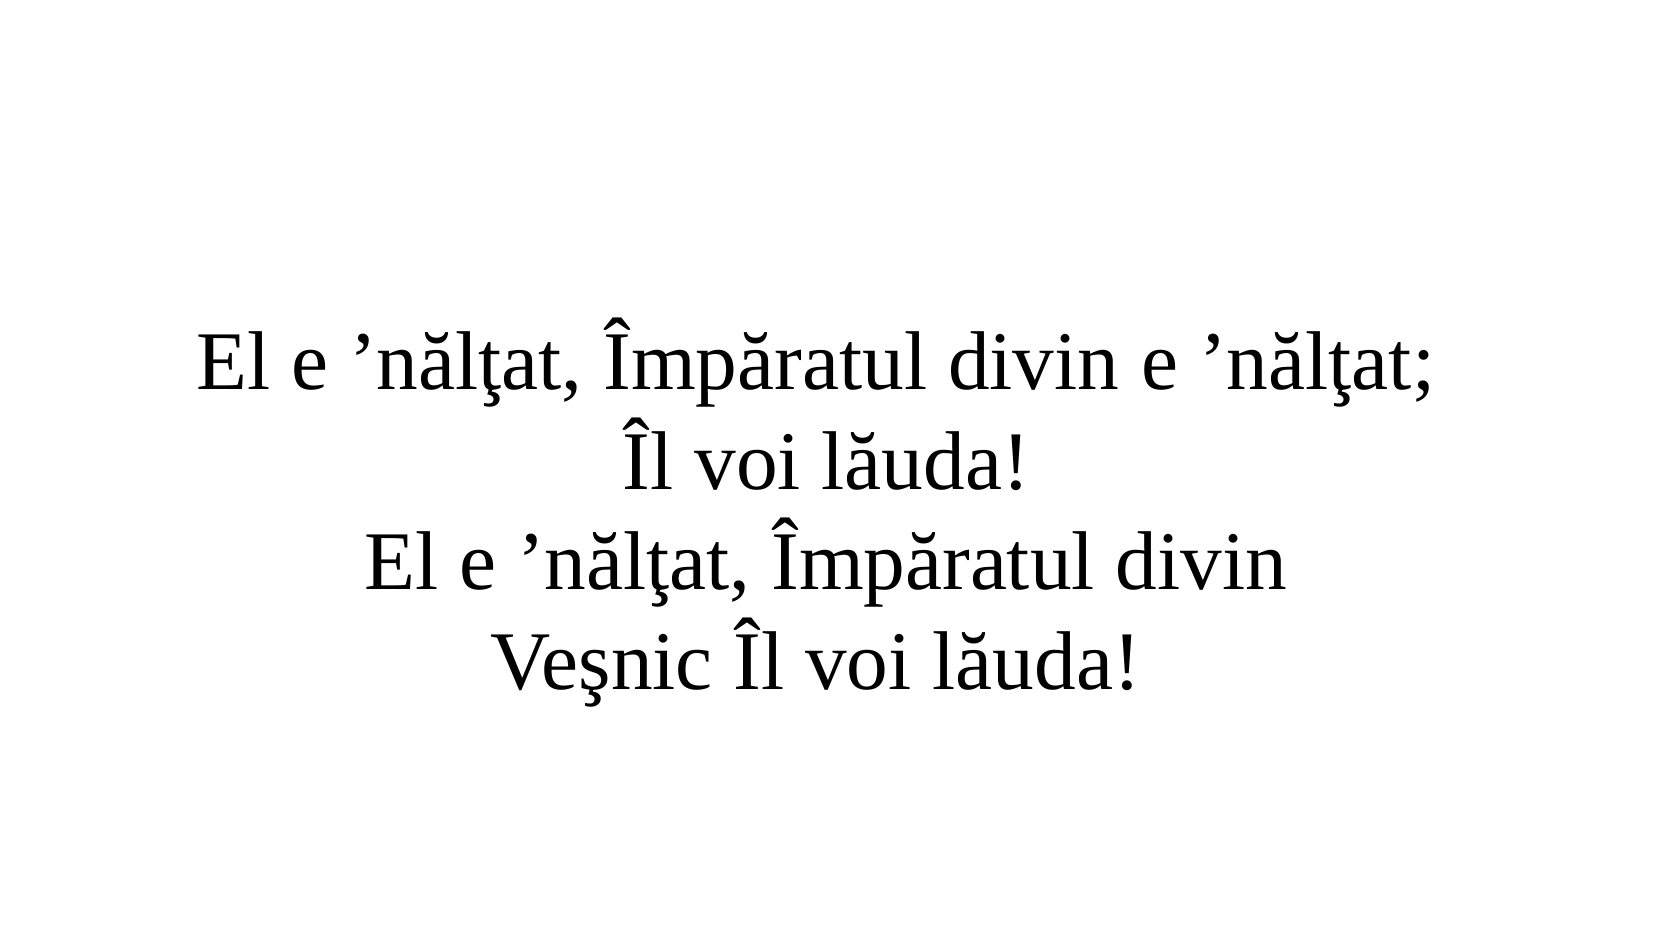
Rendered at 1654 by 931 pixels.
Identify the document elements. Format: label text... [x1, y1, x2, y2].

subtitle El e ’nălţat, Împăratul divin e ’nălţat; Îl voi lăuda! El e ’nălţat, Împăratul divin Veşnic Îl voi lăuda! [0, 298, 1654, 671]
